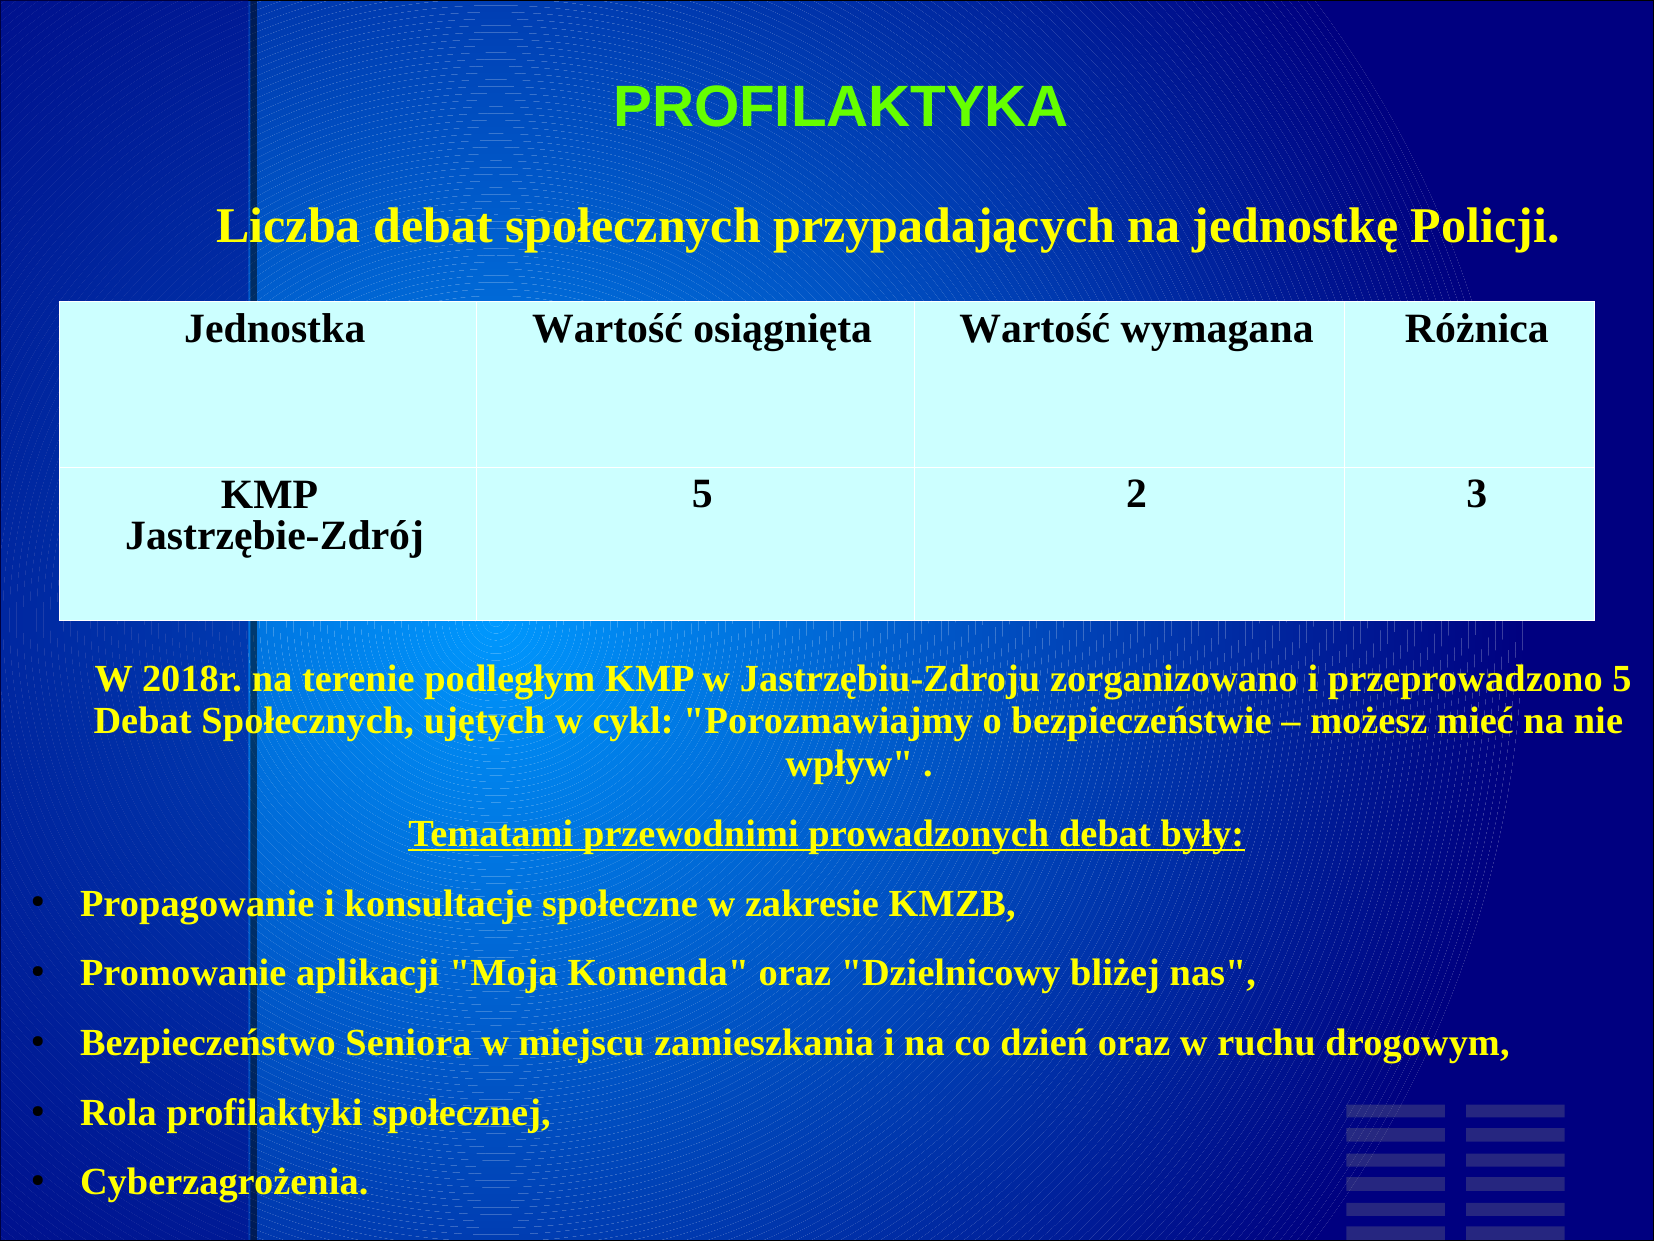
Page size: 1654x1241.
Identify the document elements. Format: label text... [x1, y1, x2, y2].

table_header Różnica [1345, 302, 1594, 467]
table_header Wartość wymagana [915, 302, 1344, 467]
table_cell KMP Jastrzębie-Zdrój [60, 468, 476, 620]
table_cell 5 [477, 468, 914, 620]
table_header Jednostka [60, 302, 476, 467]
text_box PROFILAKTYKA [147, 66, 1535, 148]
list W 2018r. na terenie podległym KMP w Jastrzębiu-Zdroju zorganizowano i przeprowadzono 5 Debat Społecznych, ujętych w cykl: "Porozmawiajmy o bezpieczeństwie – możesz mieć na nie wpływ" . Tematami przewodnimi prowadzonych debat były: Propagowanie i konsultacje społeczne w zakresie KMZB, Promowanie aplikacji "Moja Komenda" oraz "Dzielnicowy bliżej nas", Bezpieczeństwo Seniora w miejscu zamieszkania i na co dzień oraz w ruchu drogowym, Rola profilaktyki społecznej, Cyberzagrożenia. [0, 620, 1654, 1211]
title Liczba debat społecznych przypadających na jednostkę Policji. [147, 206, 1636, 302]
table_cell 3 [1345, 468, 1594, 620]
table_cell 2 [915, 468, 1344, 620]
table_header Wartość osiągnięta [477, 302, 914, 467]
